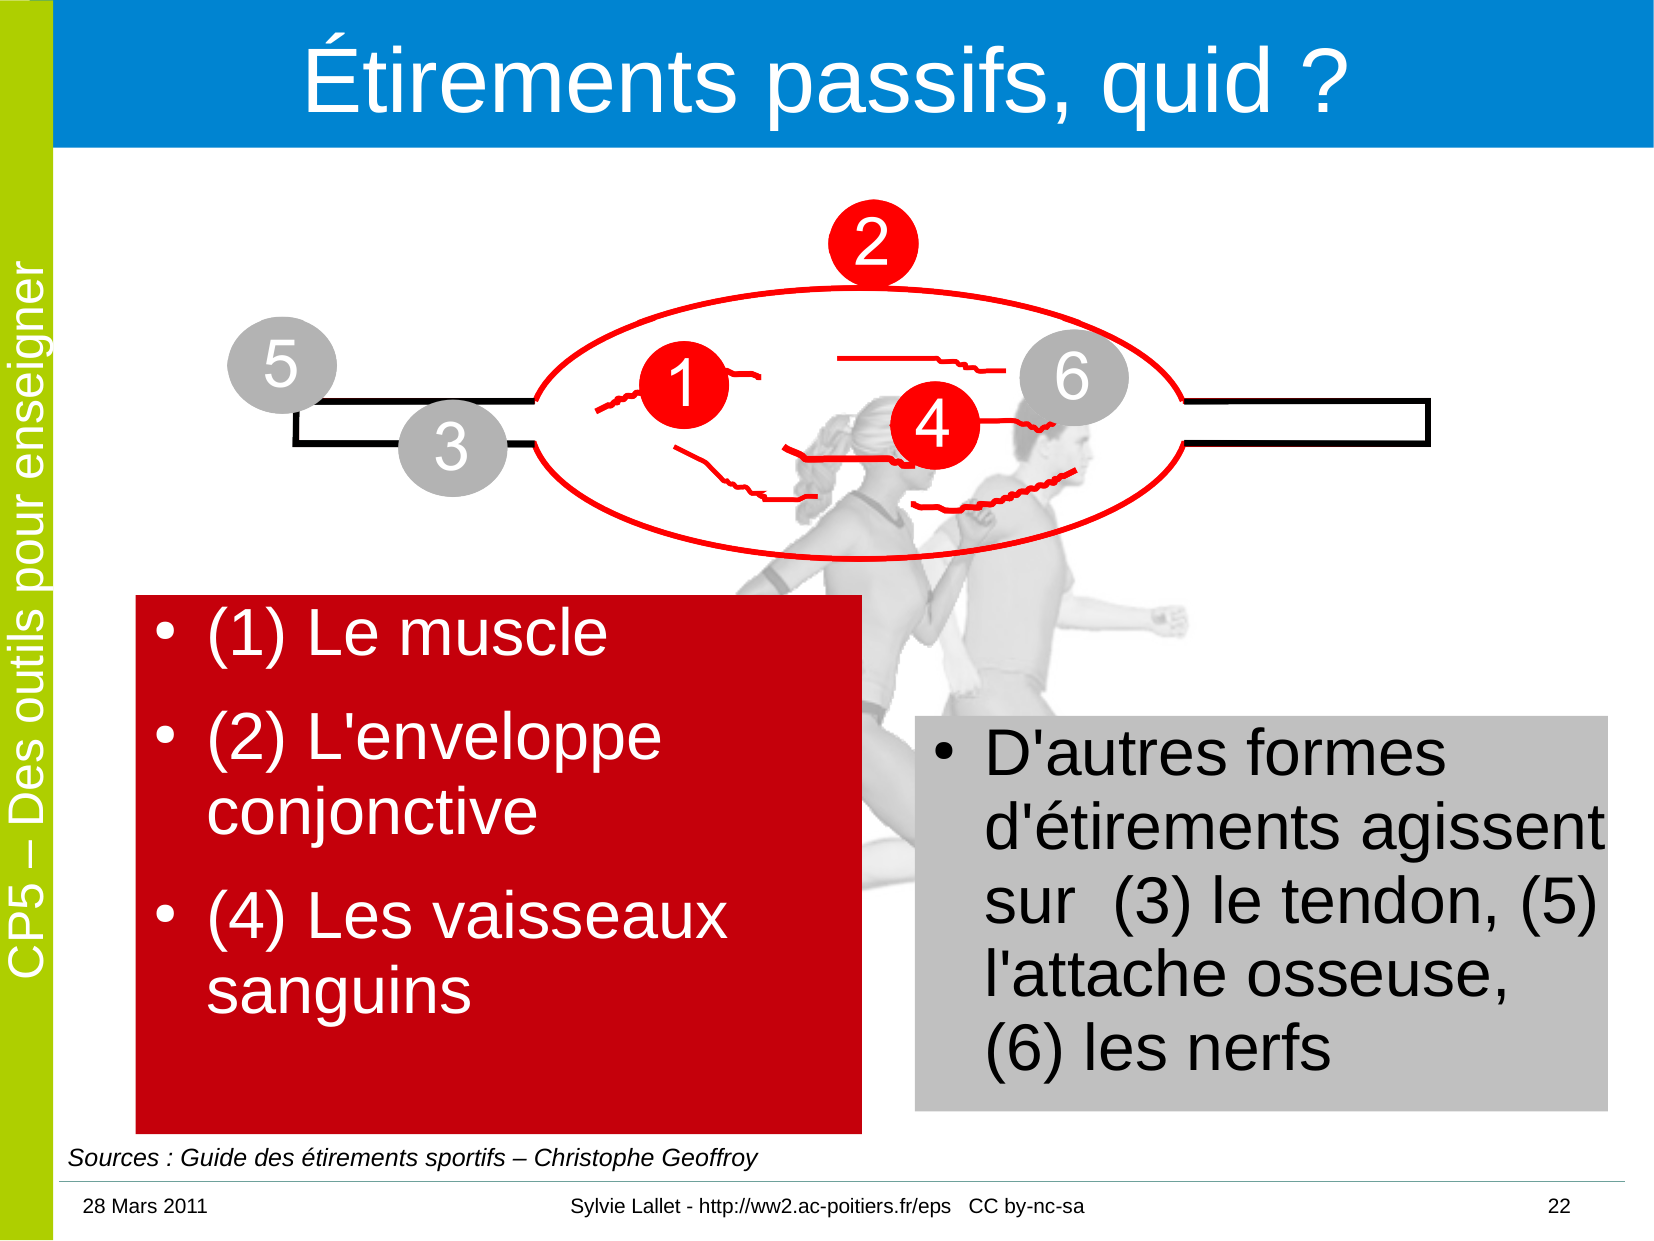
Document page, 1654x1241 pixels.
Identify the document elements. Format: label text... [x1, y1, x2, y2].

picture [227, 199, 1431, 562]
text_box Sources : Guide des étirements sportifs – Christophe Geoffroy [52, 1136, 775, 1180]
title Étirements passifs, quid ? [82, 21, 1571, 141]
list D'autres formes d'étirements agissent sur (3) le tendon, (5) l'attache osseuse, (6) les nerfs [914, 715, 1608, 1112]
list (1) Le muscle (2) L'enveloppe conjonctive (4) Les vaisseaux sanguins [135, 595, 862, 1135]
